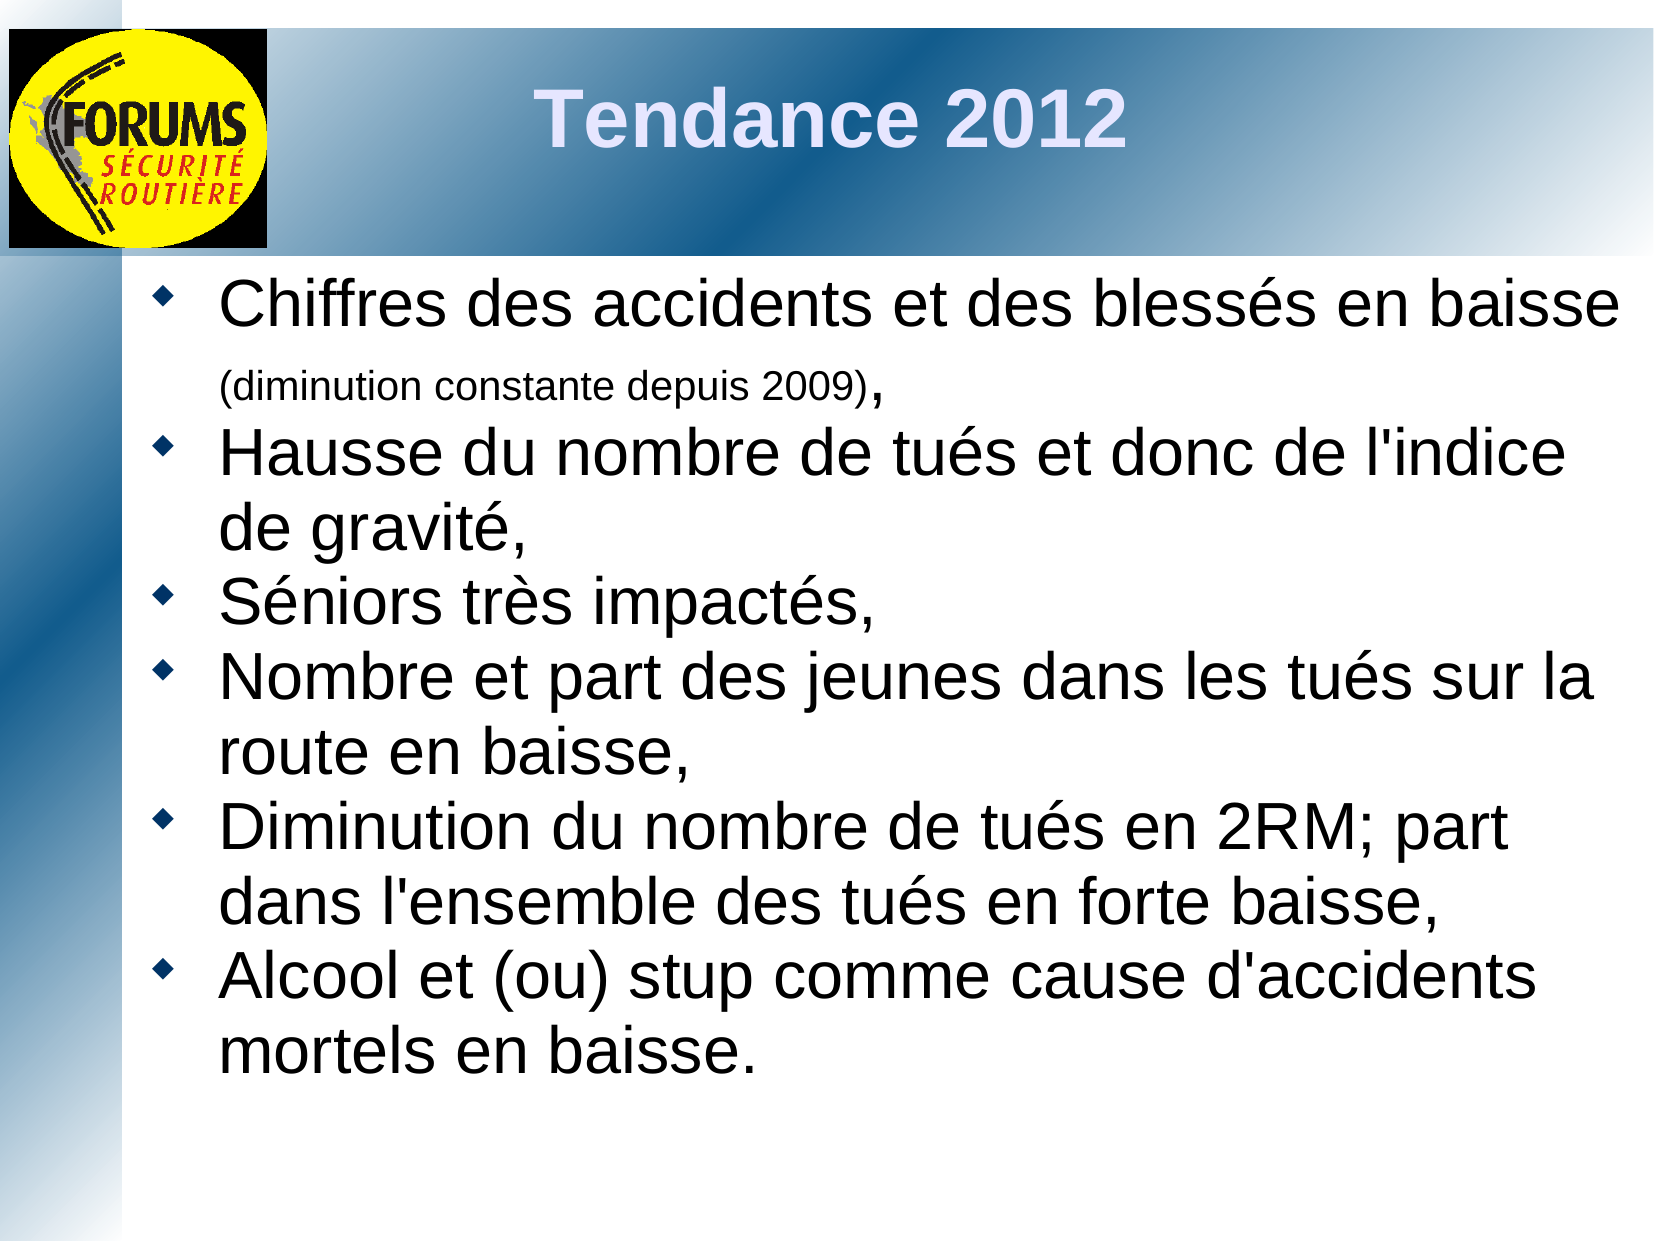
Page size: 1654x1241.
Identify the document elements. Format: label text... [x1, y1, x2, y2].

list Chiffres des accidents et des blessés en baisse (diminution constante depuis 2009), Hausse du nombre de tués et donc de l'indice de gravité, Séniors très impactés, Nombre et part des jeunes dans les tués sur la route en baisse, Diminution du nombre de tués en 2RM; part dans l'ensemble des tués en forte baisse, Alcool et (ou) stup comme cause d'accidents mortels en baisse. [147, 265, 1636, 1241]
picture [9, 29, 267, 249]
title Tendance 2012 [267, 71, 1538, 165]
